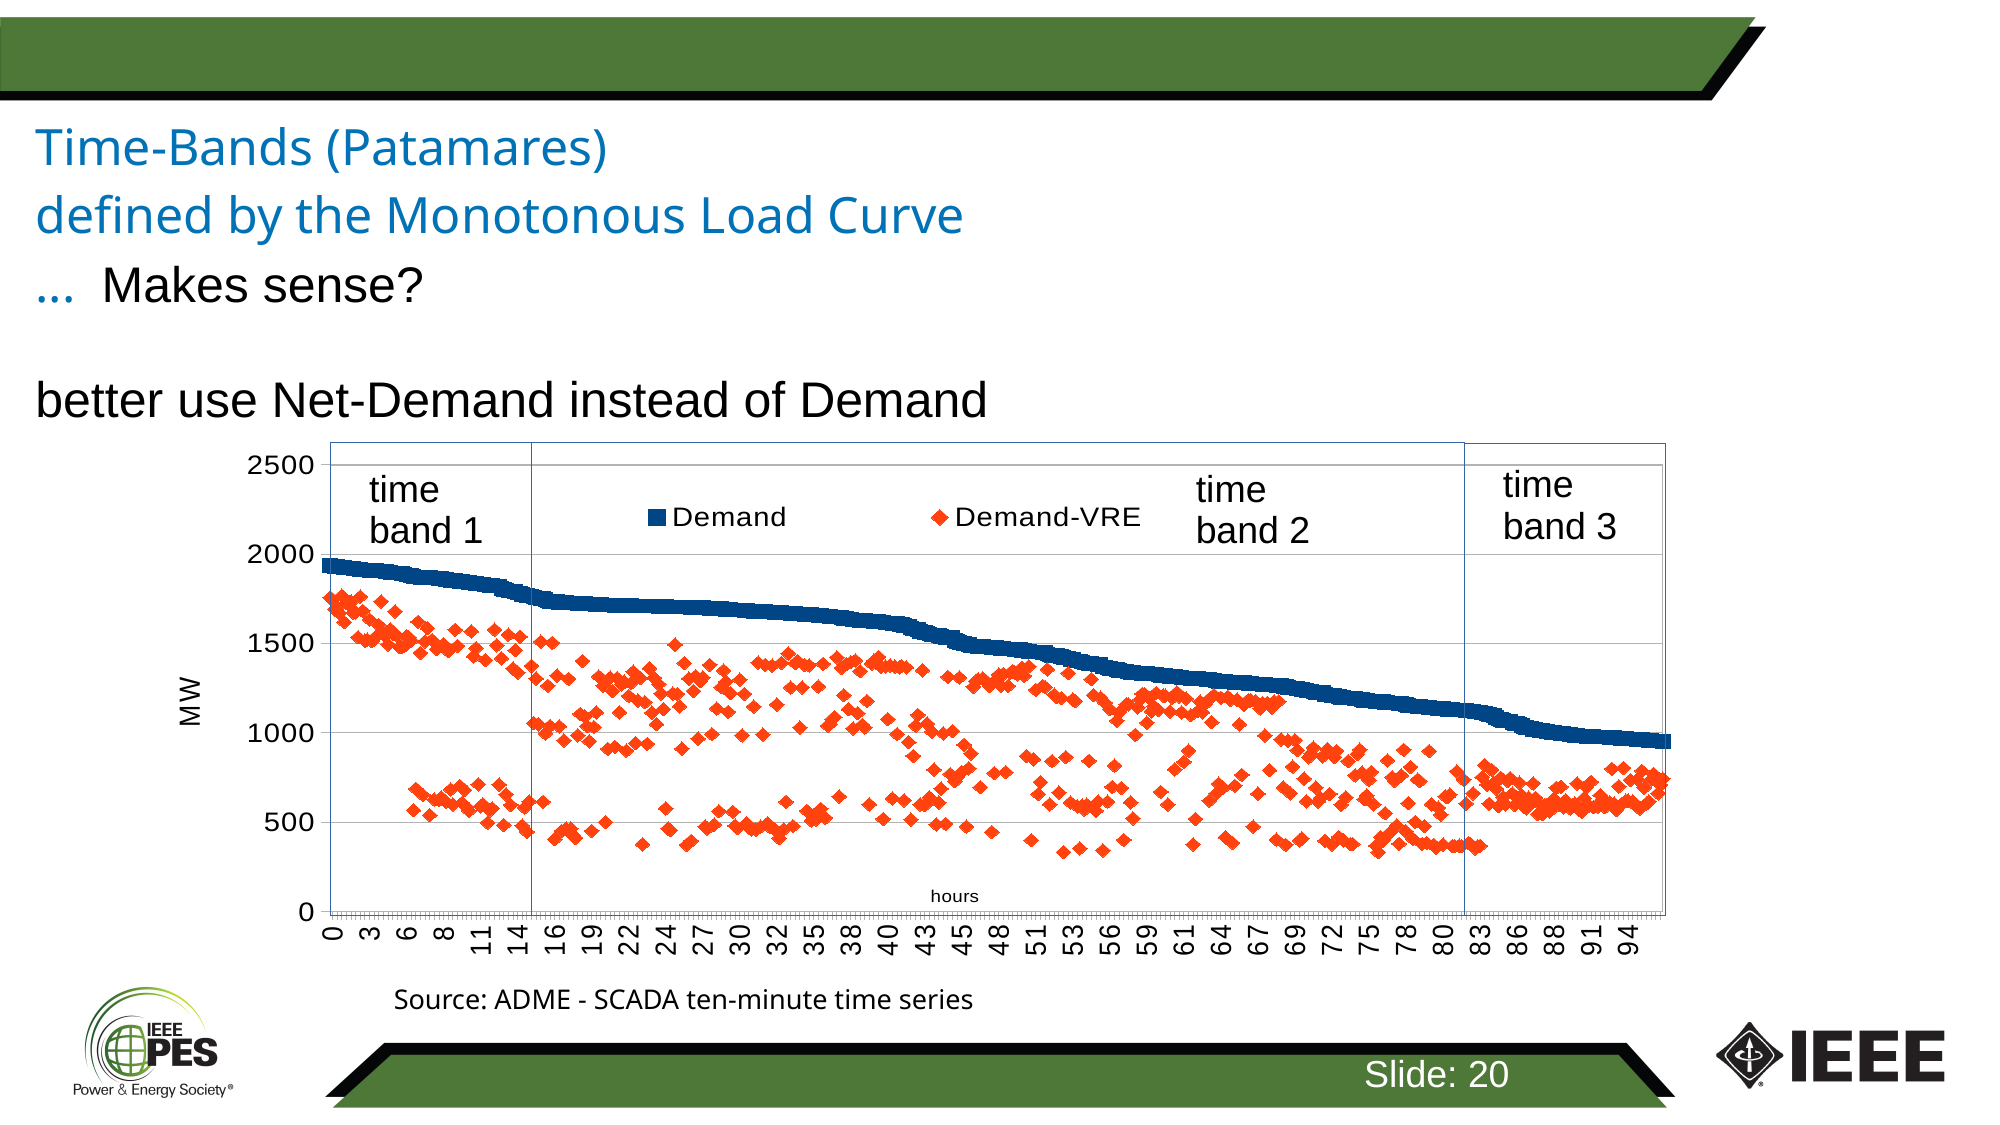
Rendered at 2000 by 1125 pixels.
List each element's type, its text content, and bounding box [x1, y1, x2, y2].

text_box time band 3 [1488, 456, 1642, 556]
title Time-Bands (Patamares) defined by the Monotonous Load Curve ... Makes sense? better use Net-Demand instead of Demand [35, 127, 1713, 414]
chart [145, 437, 1749, 957]
text_box Source: ADME - SCADA ten-minute time series [379, 972, 1510, 1029]
picture [0, 0, 2000, 1125]
text_box time band 1 [354, 460, 508, 560]
text_box time band 2 [1181, 460, 1335, 560]
